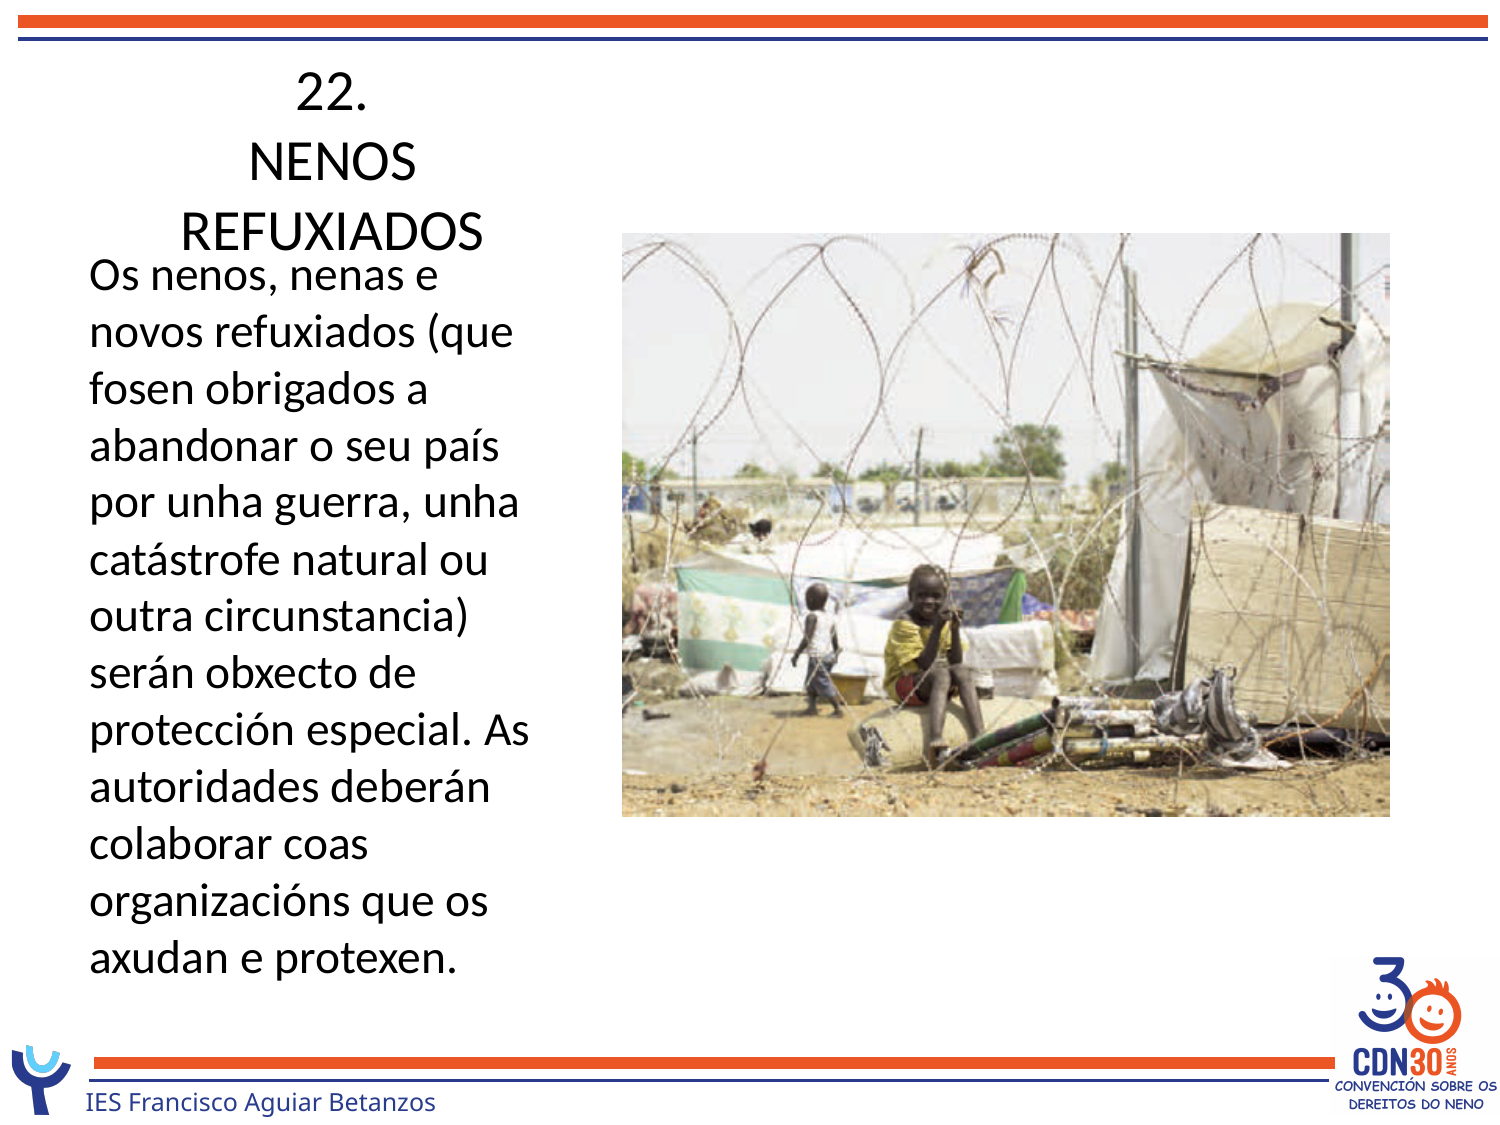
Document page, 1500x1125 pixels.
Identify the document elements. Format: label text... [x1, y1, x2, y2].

list Os nenos, nenas e novos refuxiados (que fosen obrigados a abandonar o seu país por unha guerra, unha catástrofe natural ou outra circunstancia) serán obxecto de protección especial. As autoridades deberán colaborar coas organizacións que os axudan e protexen. [75, 235, 569, 1005]
title 22. NENOS REFUXIADOS [75, 44, 591, 236]
picture [622, 233, 1390, 817]
picture [11, 1045, 71, 1115]
picture [1330, 956, 1500, 1115]
